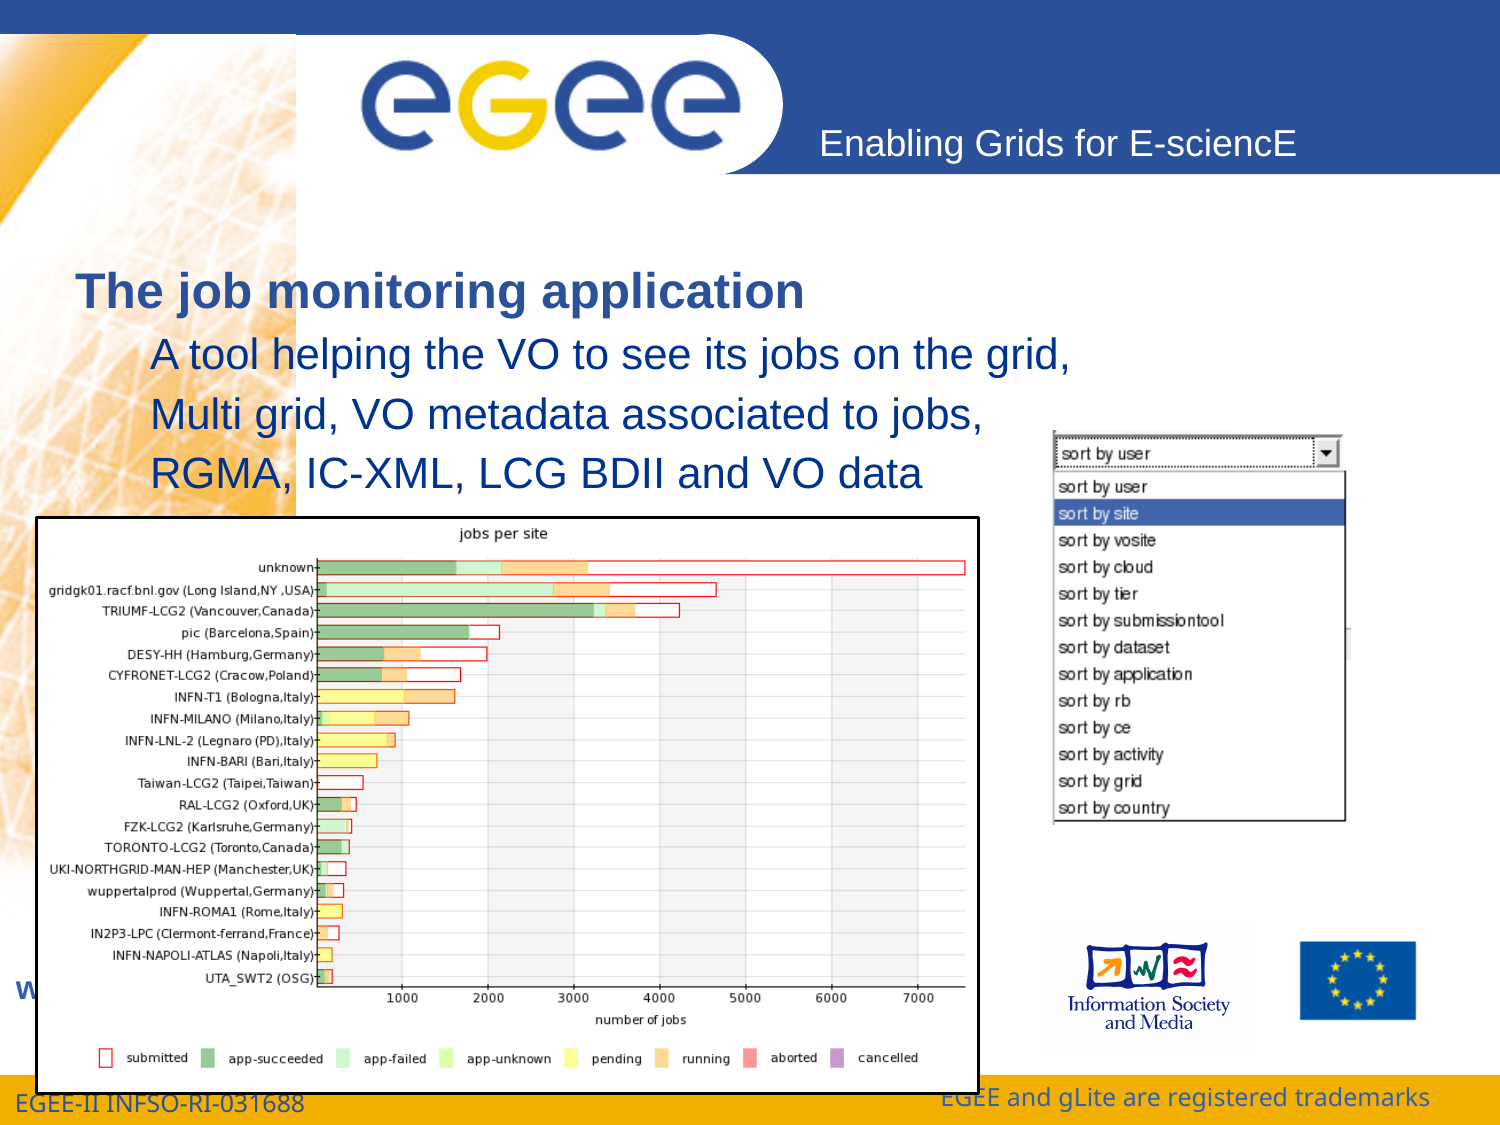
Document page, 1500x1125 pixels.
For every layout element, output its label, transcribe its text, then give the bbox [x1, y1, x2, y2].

picture [37, 518, 977, 1092]
list The job monitoring application A tool helping the VO to see its jobs on the grid, Multi grid, VO metadata associated to jobs, RGMA, IC-XML, LCG BDII and VO data [75, 263, 1425, 991]
picture [0, 34, 296, 921]
picture [1038, 991, 1258, 1059]
picture [355, 56, 748, 154]
picture [1050, 430, 1351, 826]
picture [1291, 991, 1424, 1028]
